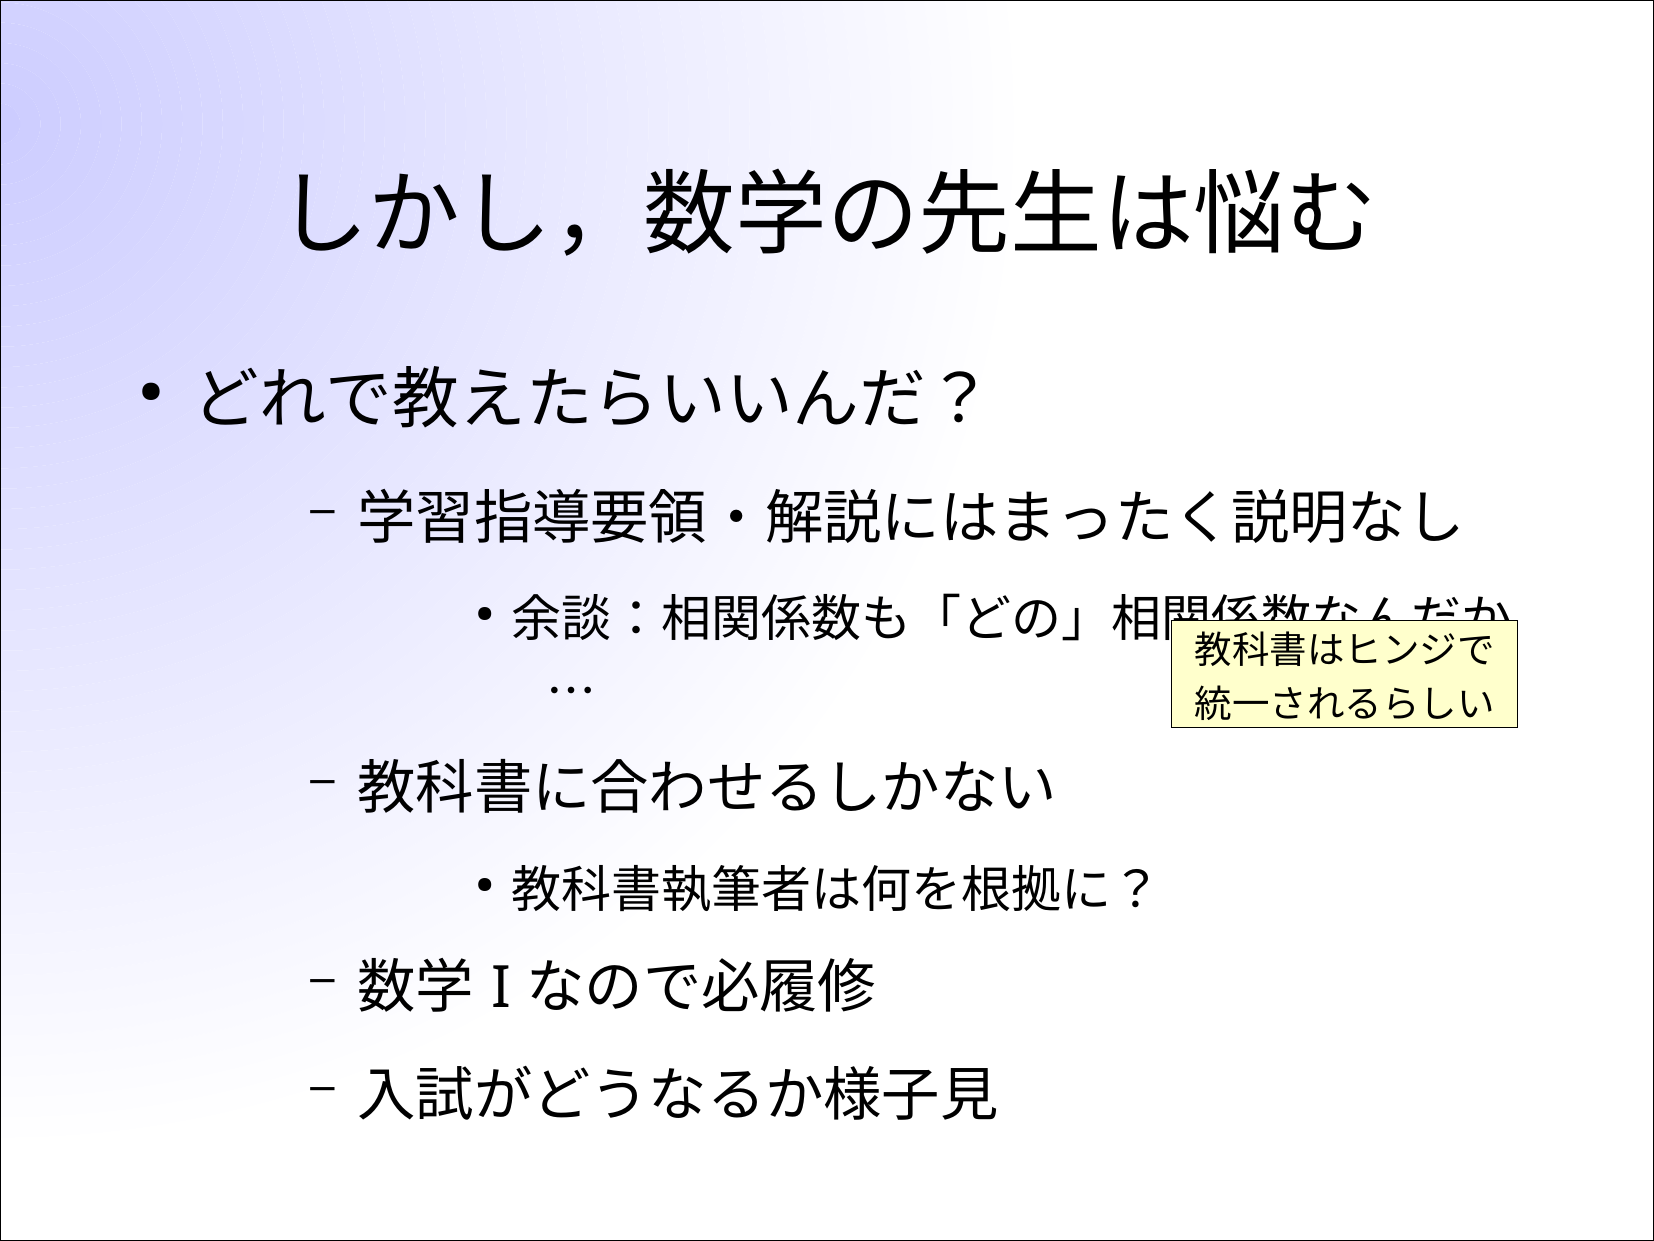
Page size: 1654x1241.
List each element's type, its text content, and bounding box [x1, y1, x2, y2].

text_box 教科書はヒンジで 統一されるらしい [1171, 620, 1518, 728]
title しかし，数学の先生は悩む [121, 102, 1534, 311]
list どれで教えたらいいんだ？ 学習指導要領・解説にはまったく説明なし 余談：相関係数も「どの」相関係数なんだか… 教科書に合わせるしかない 教科書執筆者は何を根拠に？ 数学Iなので必履修 入試がどうなるか様子見 [121, 344, 1534, 1112]
